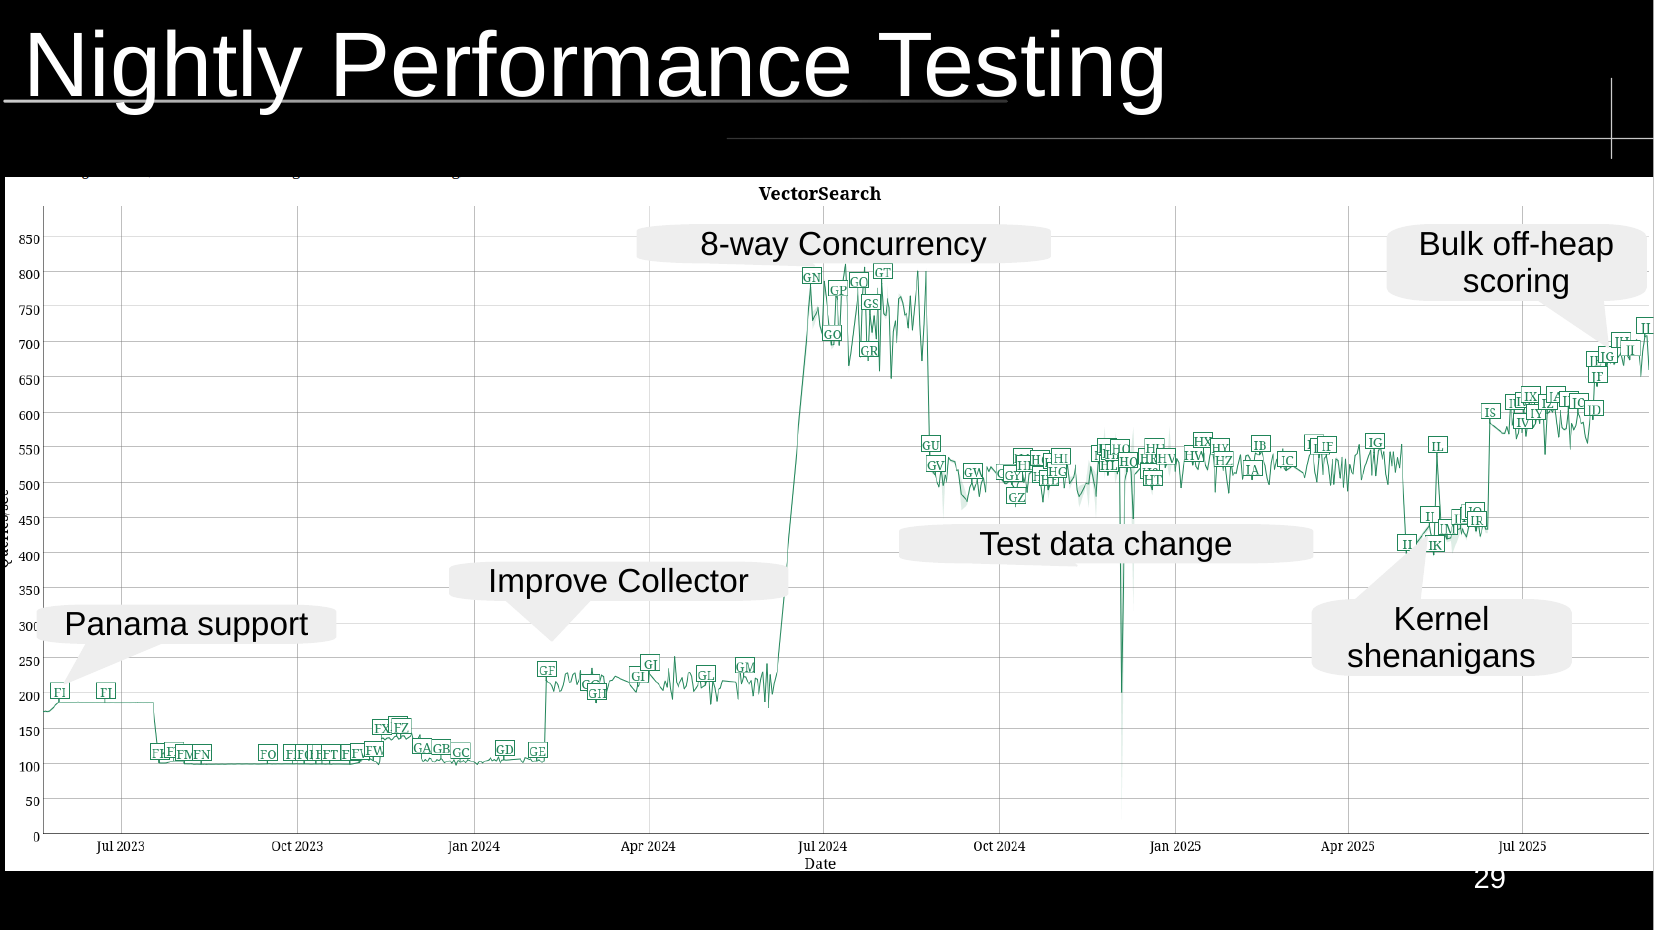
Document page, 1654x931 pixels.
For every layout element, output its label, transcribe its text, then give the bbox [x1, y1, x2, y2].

picture [5, 177, 1654, 871]
text_box Panama support [37, 605, 336, 684]
text_box Kernel shenanigans [1312, 536, 1571, 676]
text_box Test data change [899, 524, 1313, 566]
text_box Bulk off-heap scoring [1387, 225, 1646, 348]
text_box 8-way Concurrency [637, 224, 1051, 266]
title Nightly Performance Testing [23, 11, 1589, 119]
text_box Improve Collector [449, 562, 788, 641]
